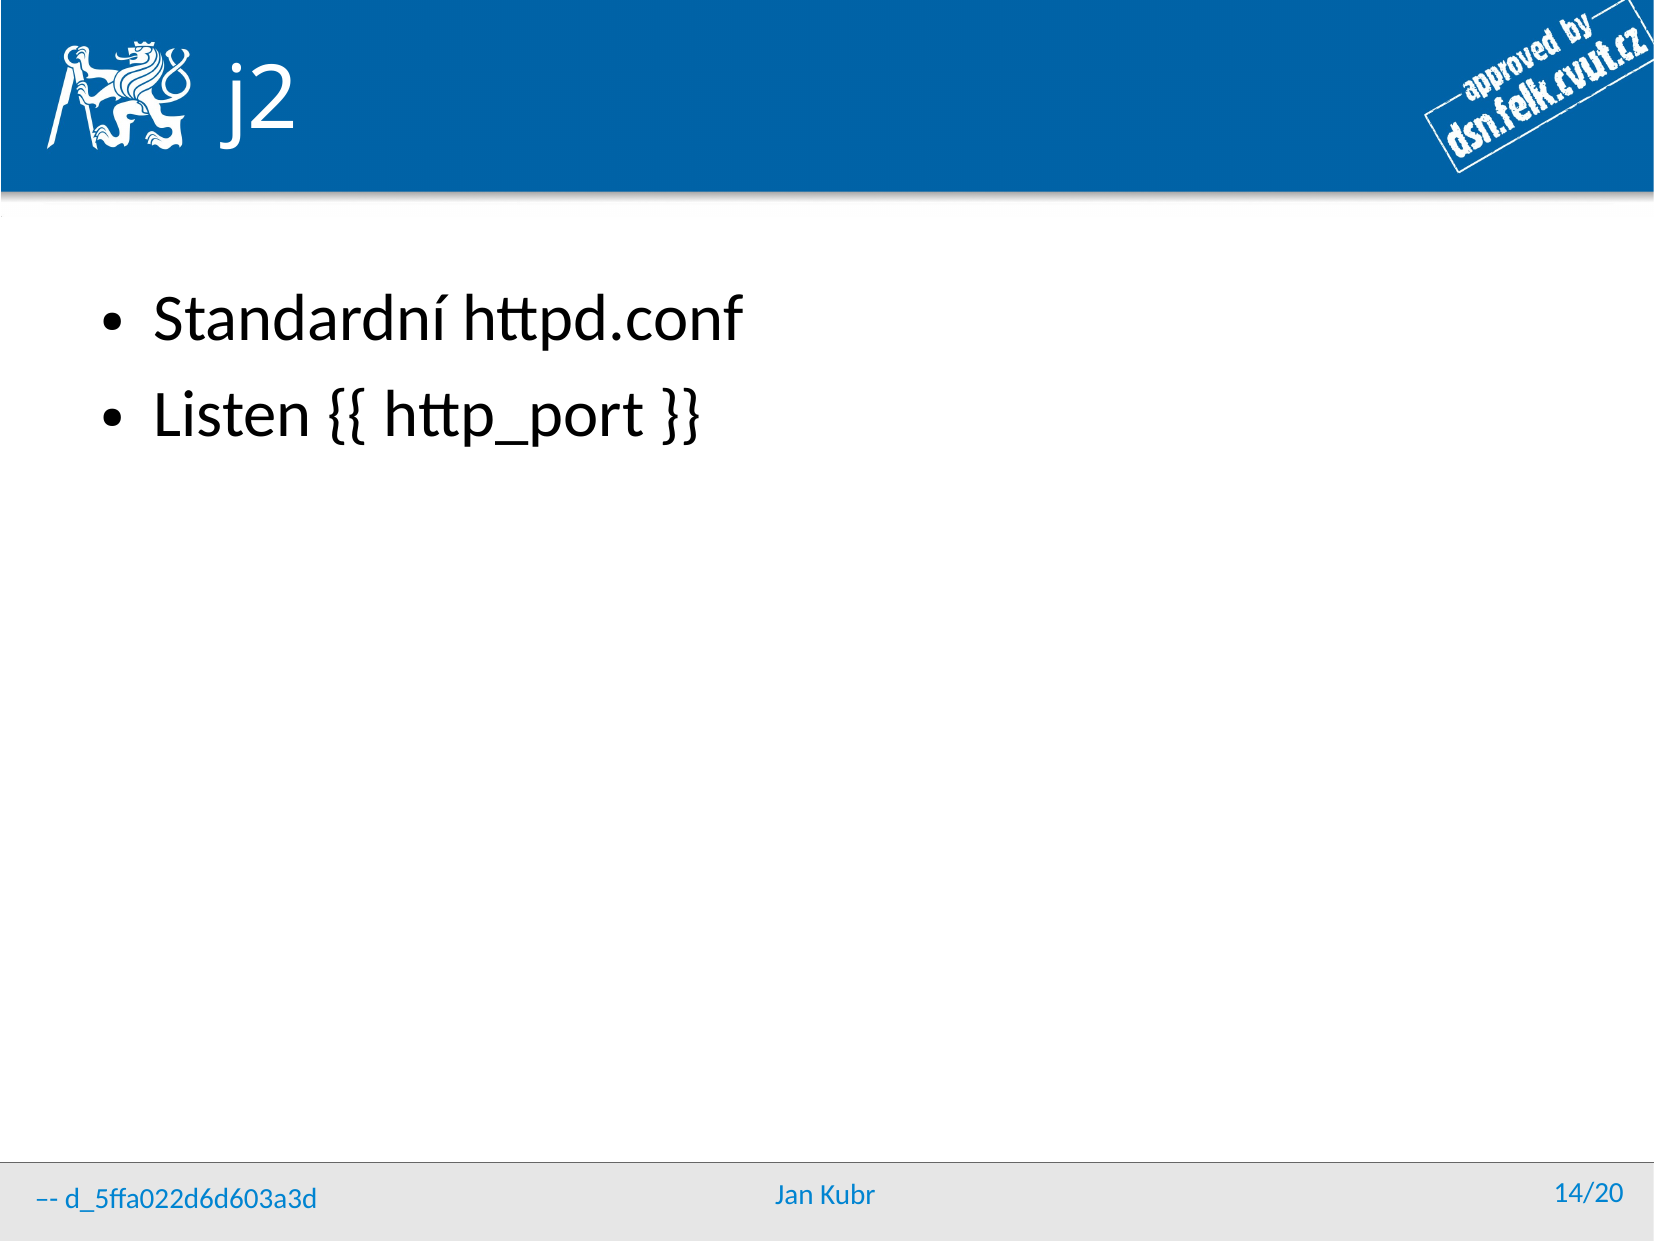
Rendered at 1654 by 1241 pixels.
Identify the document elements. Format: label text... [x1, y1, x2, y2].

picture [1, 0, 1654, 217]
list Standardní httpd.conf Listen {{ http_port }} [82, 290, 1571, 1010]
title j2 [225, 0, 1426, 188]
